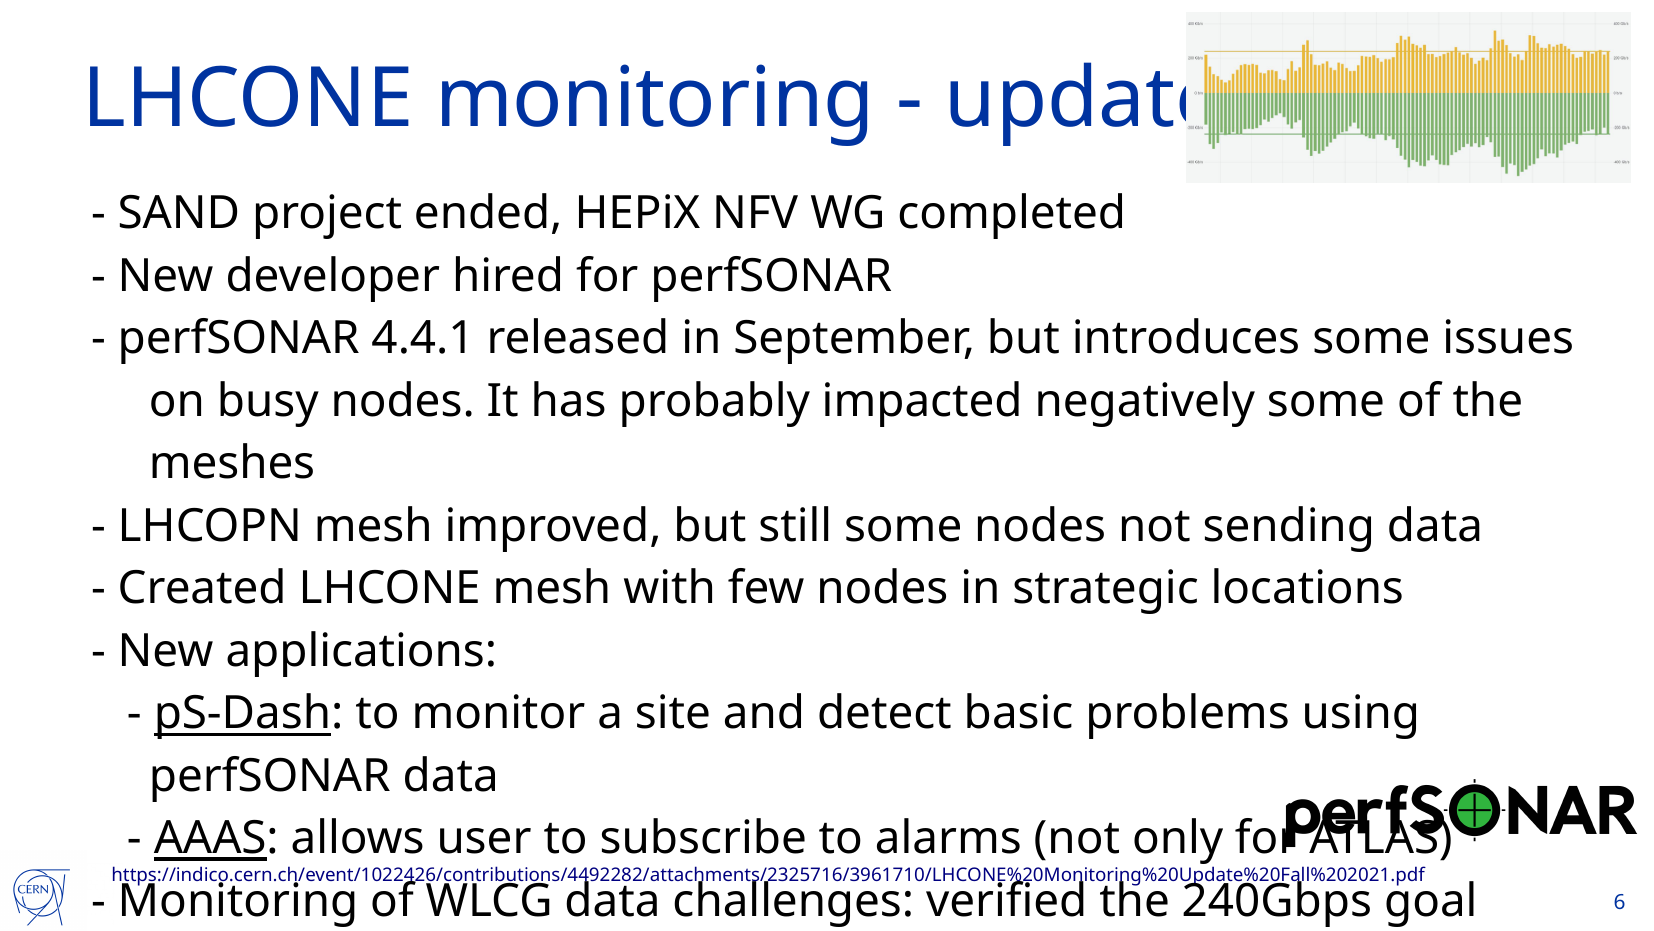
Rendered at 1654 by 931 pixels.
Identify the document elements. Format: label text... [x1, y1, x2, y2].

title LHCONE monitoring - update [82, 37, 1186, 142]
text_box - SAND project ended, HEPiX NFV WG completed - New developer hired for perfSONAR - perfSONAR 4.4.1 released in September, but introduces some issues on busy nodes. It has probably impacted negatively some of the meshes - LHCOPN mesh improved, but still some nodes not sending data - Created LHCONE mesh with few nodes in strategic locations - New applications: - pS-Dash: to monitor a site and detect basic problems using perfSONAR data - AAAS: allows user to subscribe to alarms (not only for ATLAS) - Monitoring of WLCG data challenges: verified the 240Gbps goal [76, 172, 1601, 925]
picture [0, 850, 127, 931]
picture [1186, 12, 1631, 183]
picture [1275, 768, 1648, 858]
